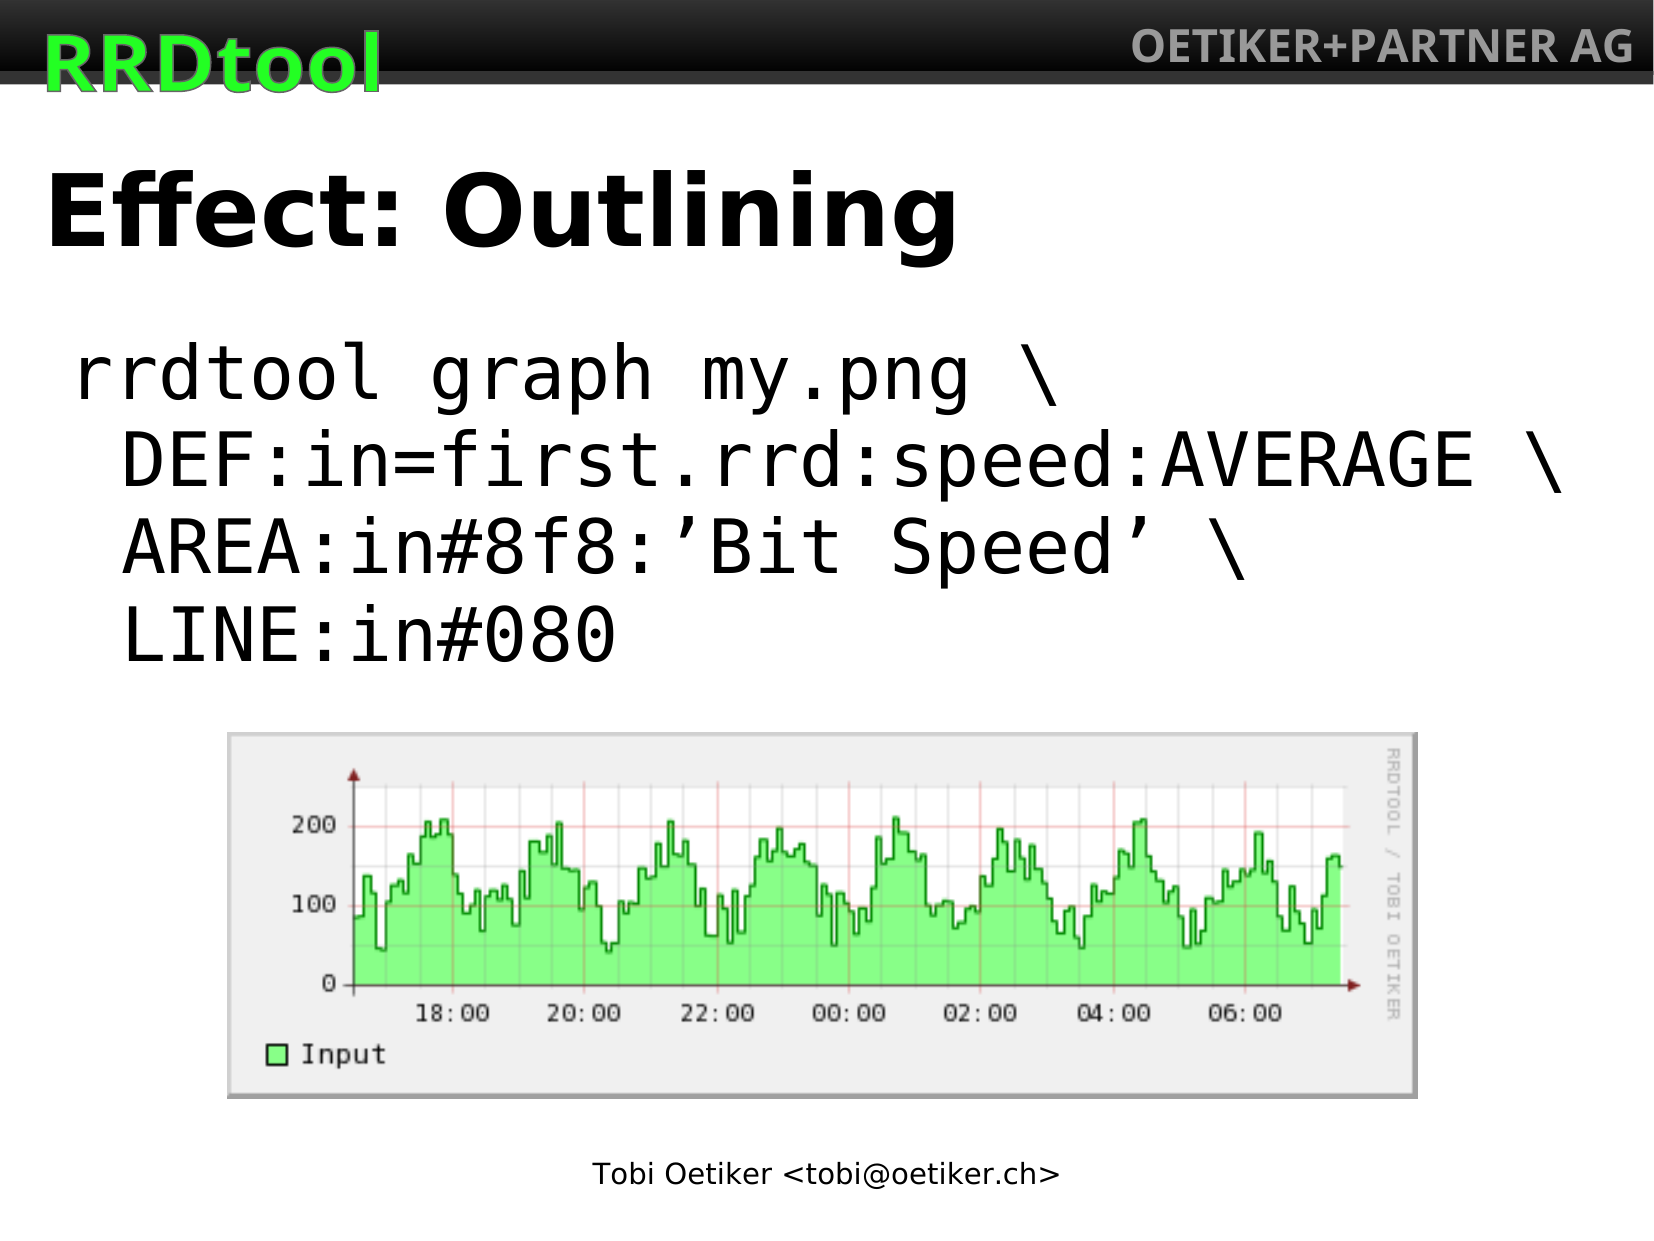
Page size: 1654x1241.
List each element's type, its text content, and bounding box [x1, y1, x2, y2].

title Effect: Outlining [43, 137, 1582, 287]
list rrdtool graph my.png \ DEF:in=first.rrd:speed:AVERAGE \ AREA:in#8f8:’Bit Speed’ \ LINE:in#080 [50, 329, 1571, 1099]
picture [227, 732, 1418, 1099]
